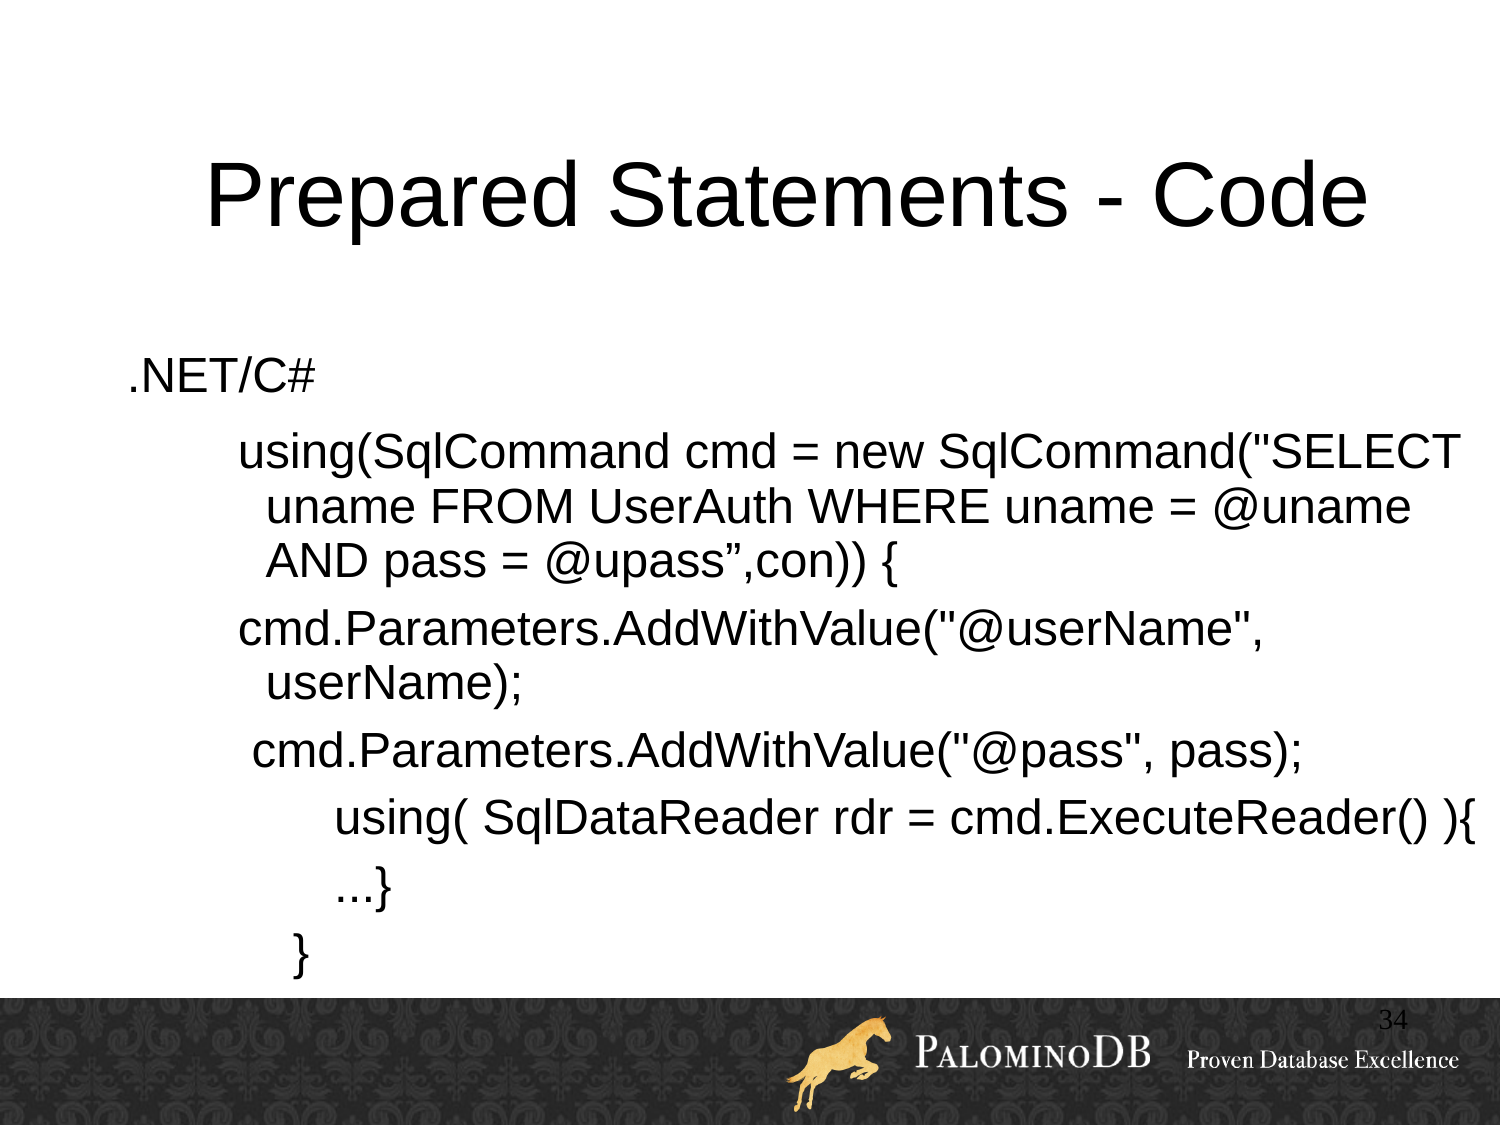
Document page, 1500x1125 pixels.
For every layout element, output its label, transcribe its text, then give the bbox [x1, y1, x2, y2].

picture [0, 998, 1500, 1125]
list .NET/C# using(SqlCommand cmd = new SqlCommand("SELECT uname FROM UserAuth WHERE uname = @uname AND pass = @upass”,con)) { cmd.Parameters.AddWithValue("@userName", userName); cmd.Parameters.AddWithValue("@pass", pass); using( SqlDataReader rdr = cmd.ExecuteReader() ){ ...} } [126, 262, 1488, 1081]
title Prepared Statements - Code [122, 127, 1455, 263]
